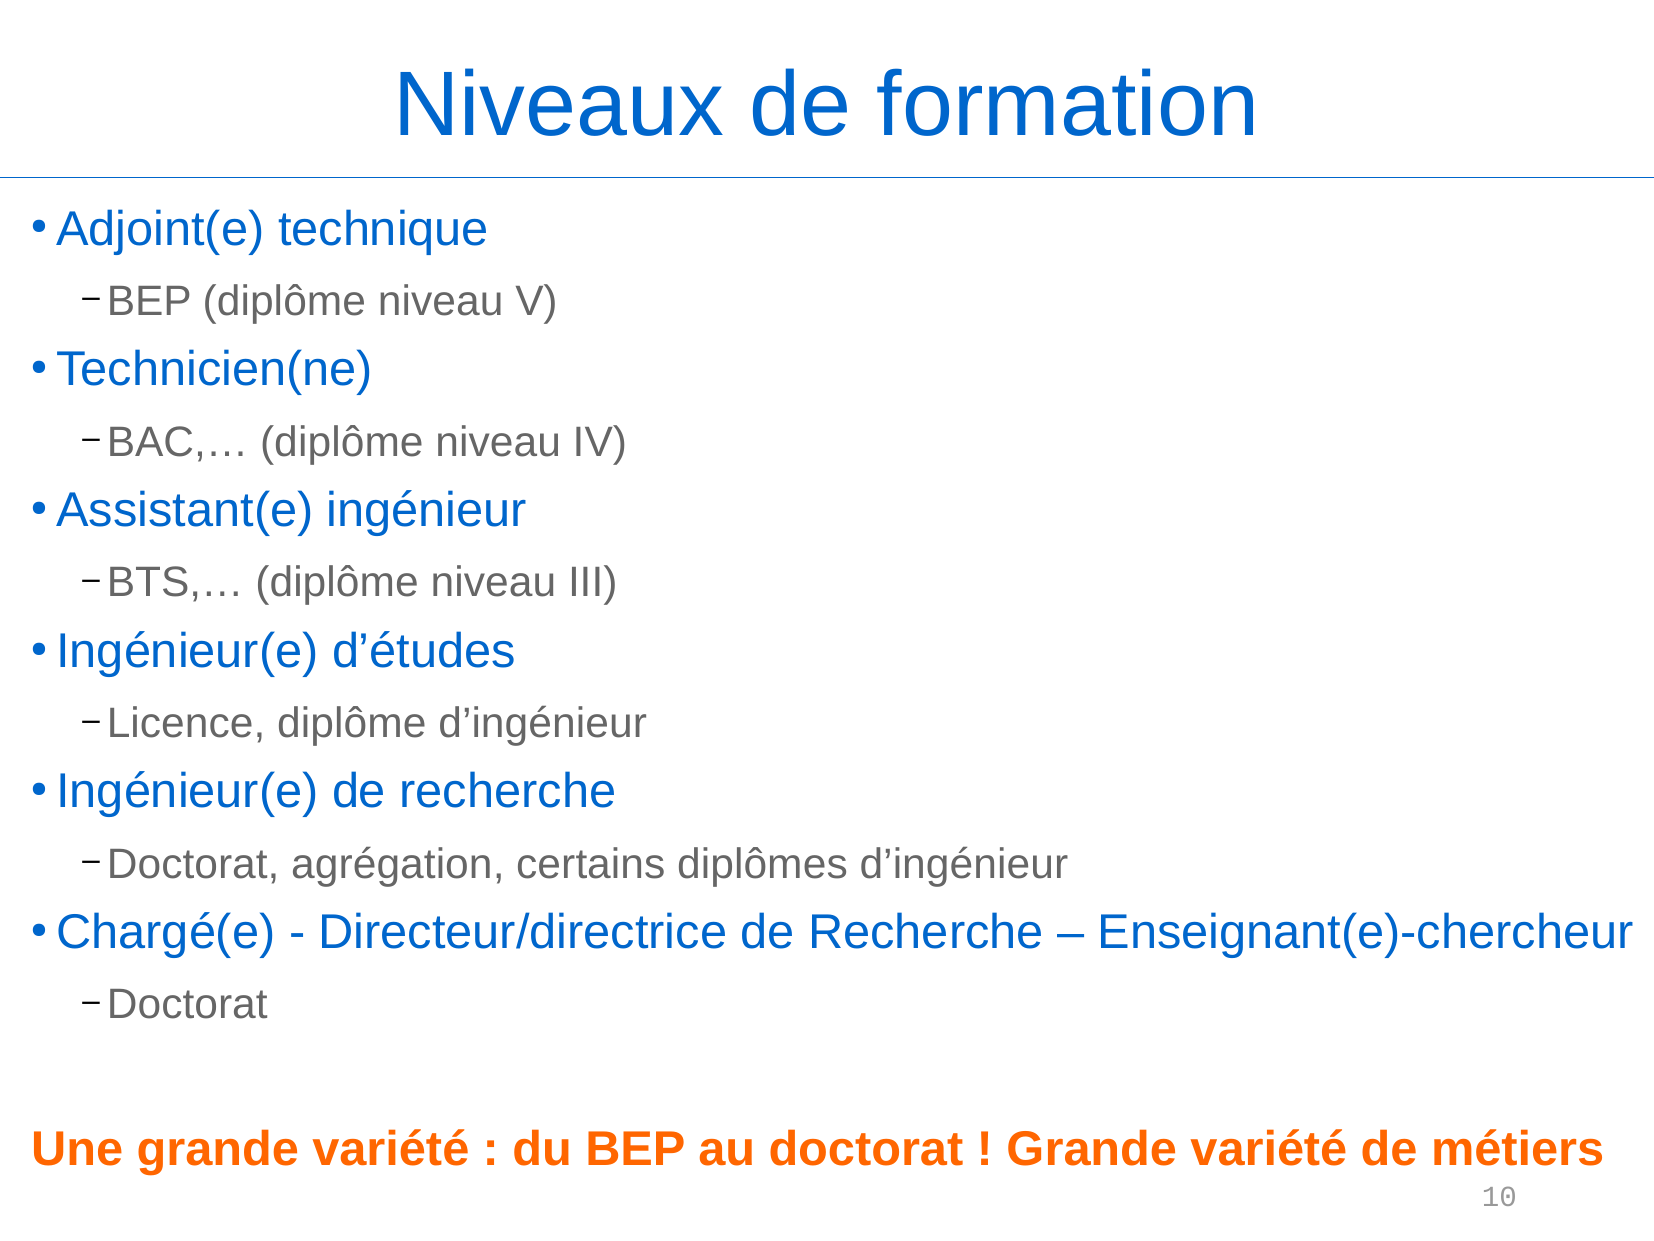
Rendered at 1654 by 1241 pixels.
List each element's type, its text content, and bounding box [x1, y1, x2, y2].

title Niveaux de formation [29, 29, 1625, 178]
list Adjoint(e) technique BEP (diplôme niveau V) Technicien(ne) BAC,… (diplôme niveau IV) Assistant(e) ingénieur BTS,… (diplôme niveau III) Ingénieur(e) d’études Licence, diplôme d’ingénieur Ingénieur(e) de recherche Doctorat, agrégation, certains diplômes d’ingénieur Chargé(e) - Directeur/directrice de Recherche – Enseignant(e)-chercheur Doctorat Une grande variété : du BEP au doctorat ! Grande variété de métiers [17, 200, 1642, 1217]
